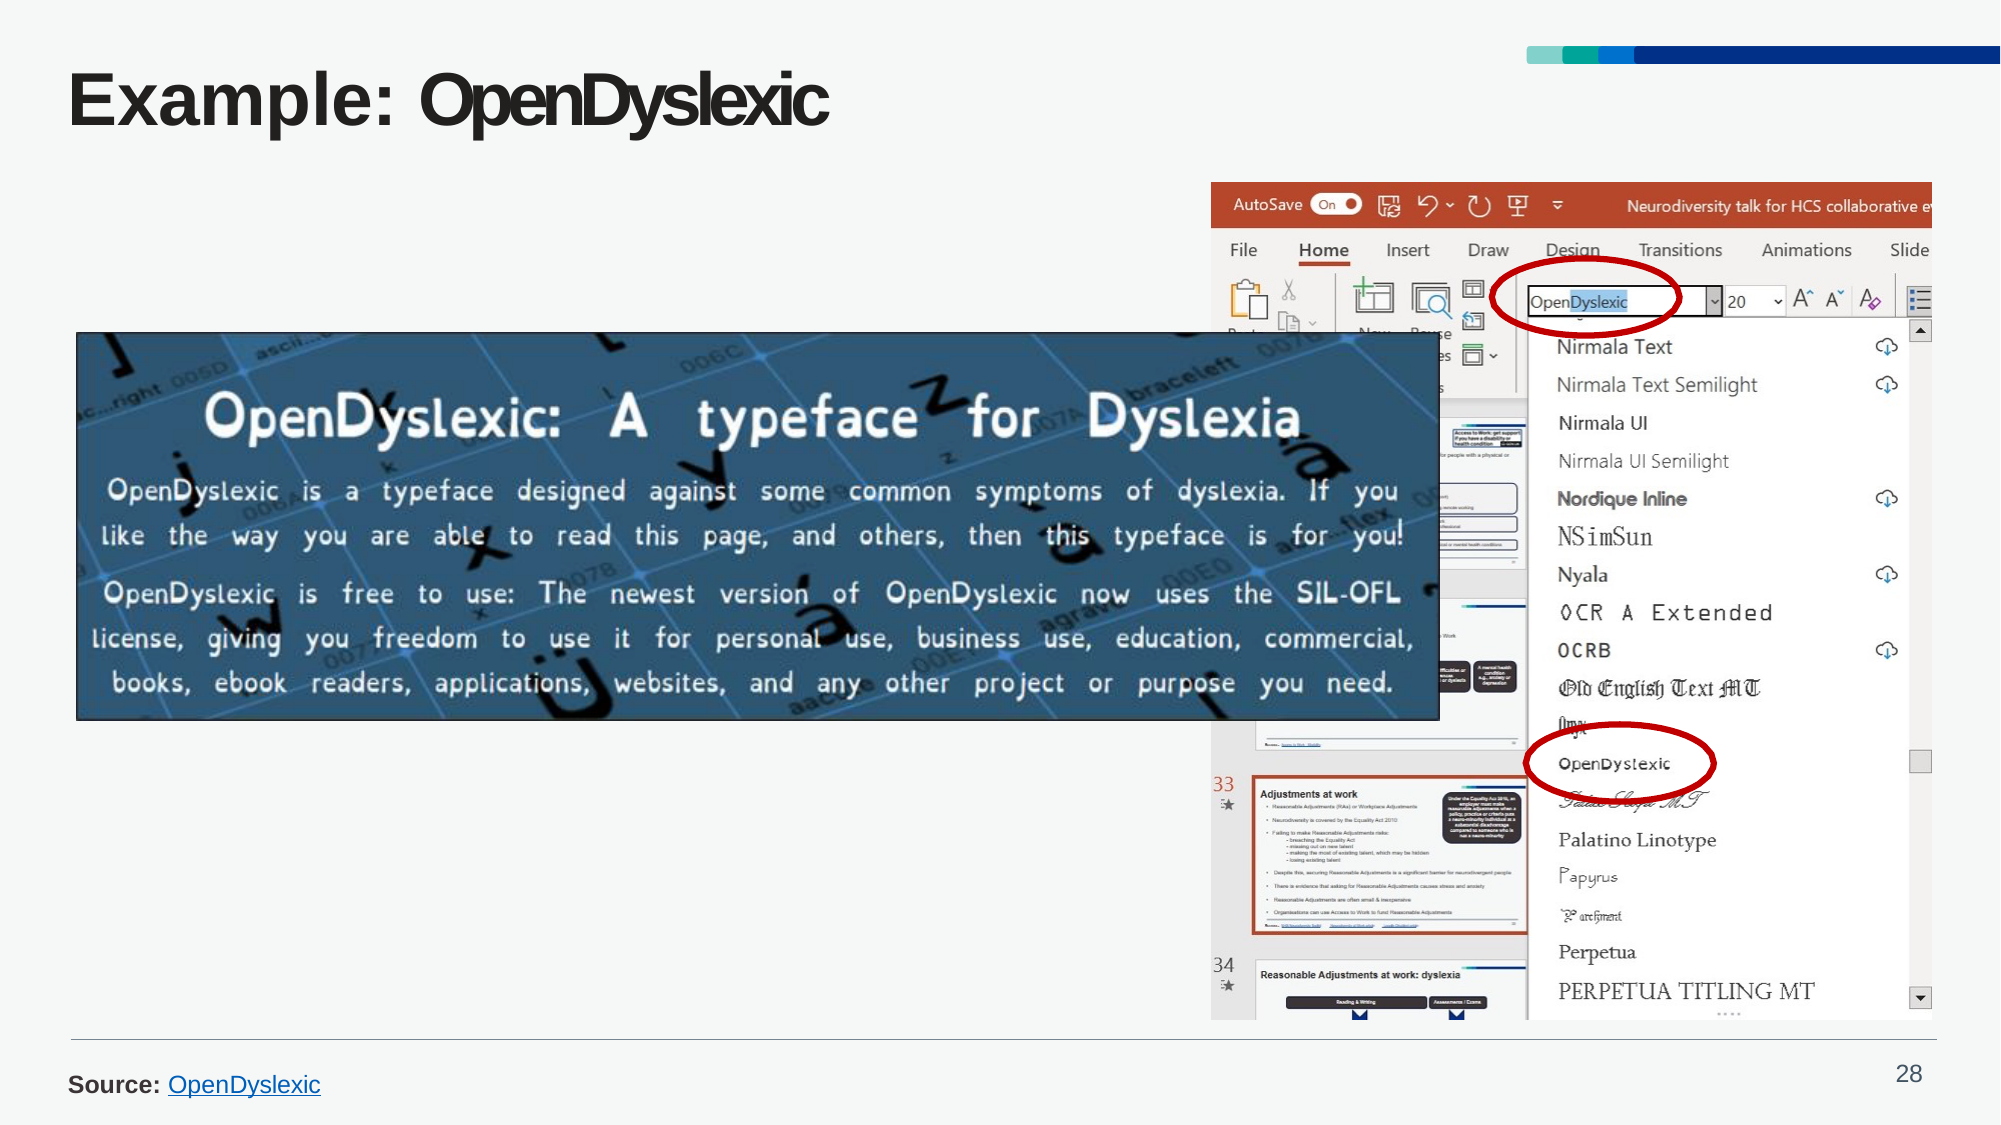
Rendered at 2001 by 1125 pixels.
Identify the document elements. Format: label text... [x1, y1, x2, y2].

picture [76, 182, 1932, 1020]
text_box Source: Open Dyslexic [65, 1068, 331, 1101]
title Example: OpenDyslexic [67, 48, 1306, 144]
text_box [1889, 1057, 1932, 1091]
